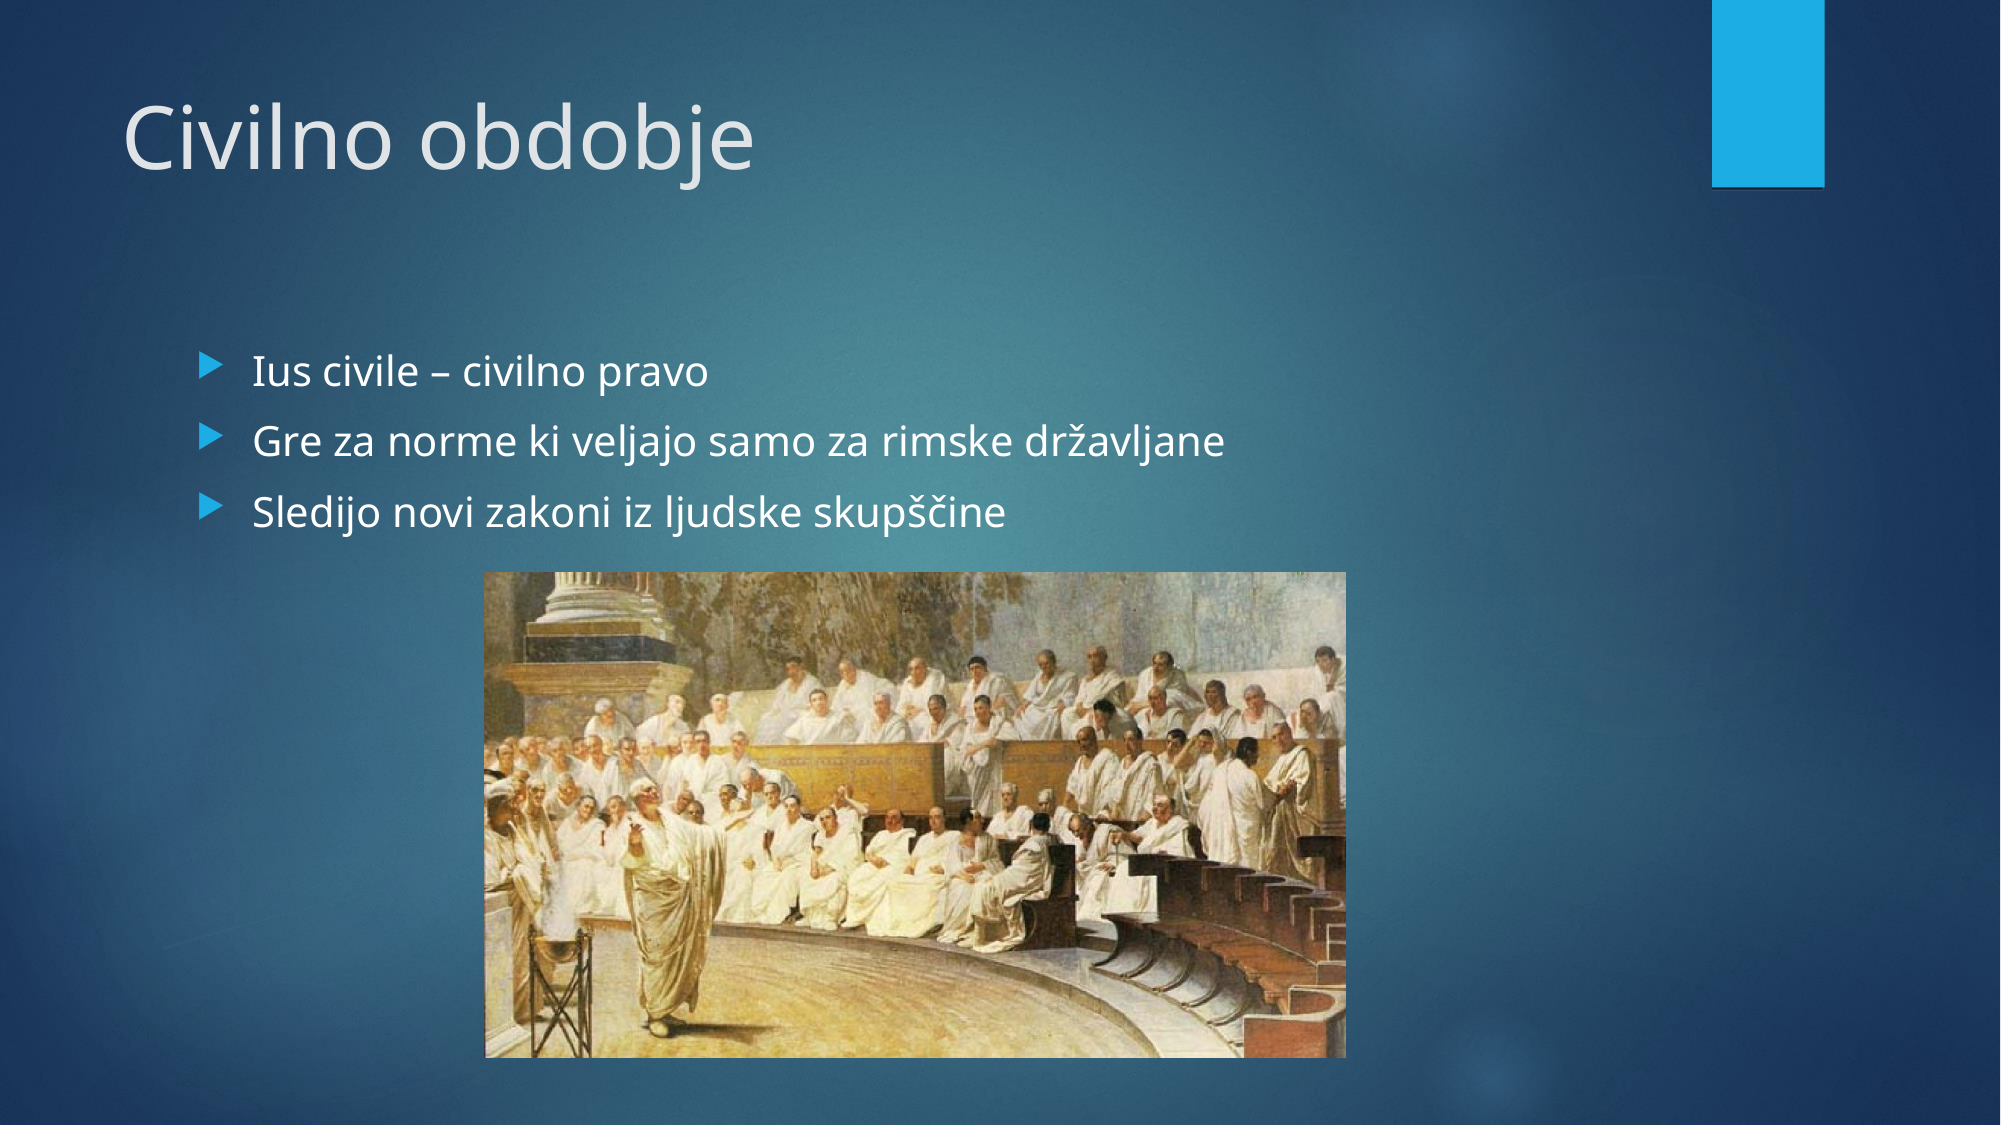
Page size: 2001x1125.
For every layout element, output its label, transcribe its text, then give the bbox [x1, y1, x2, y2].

list Ius civile – civilno pravo Gre za norme ki veljajo samo za rimske državljane Sledijo novi zakoni iz ljudske skupščine [181, 336, 1649, 1025]
picture [0, 0, 2001, 1125]
title Civilno obdobje [106, 74, 1649, 304]
